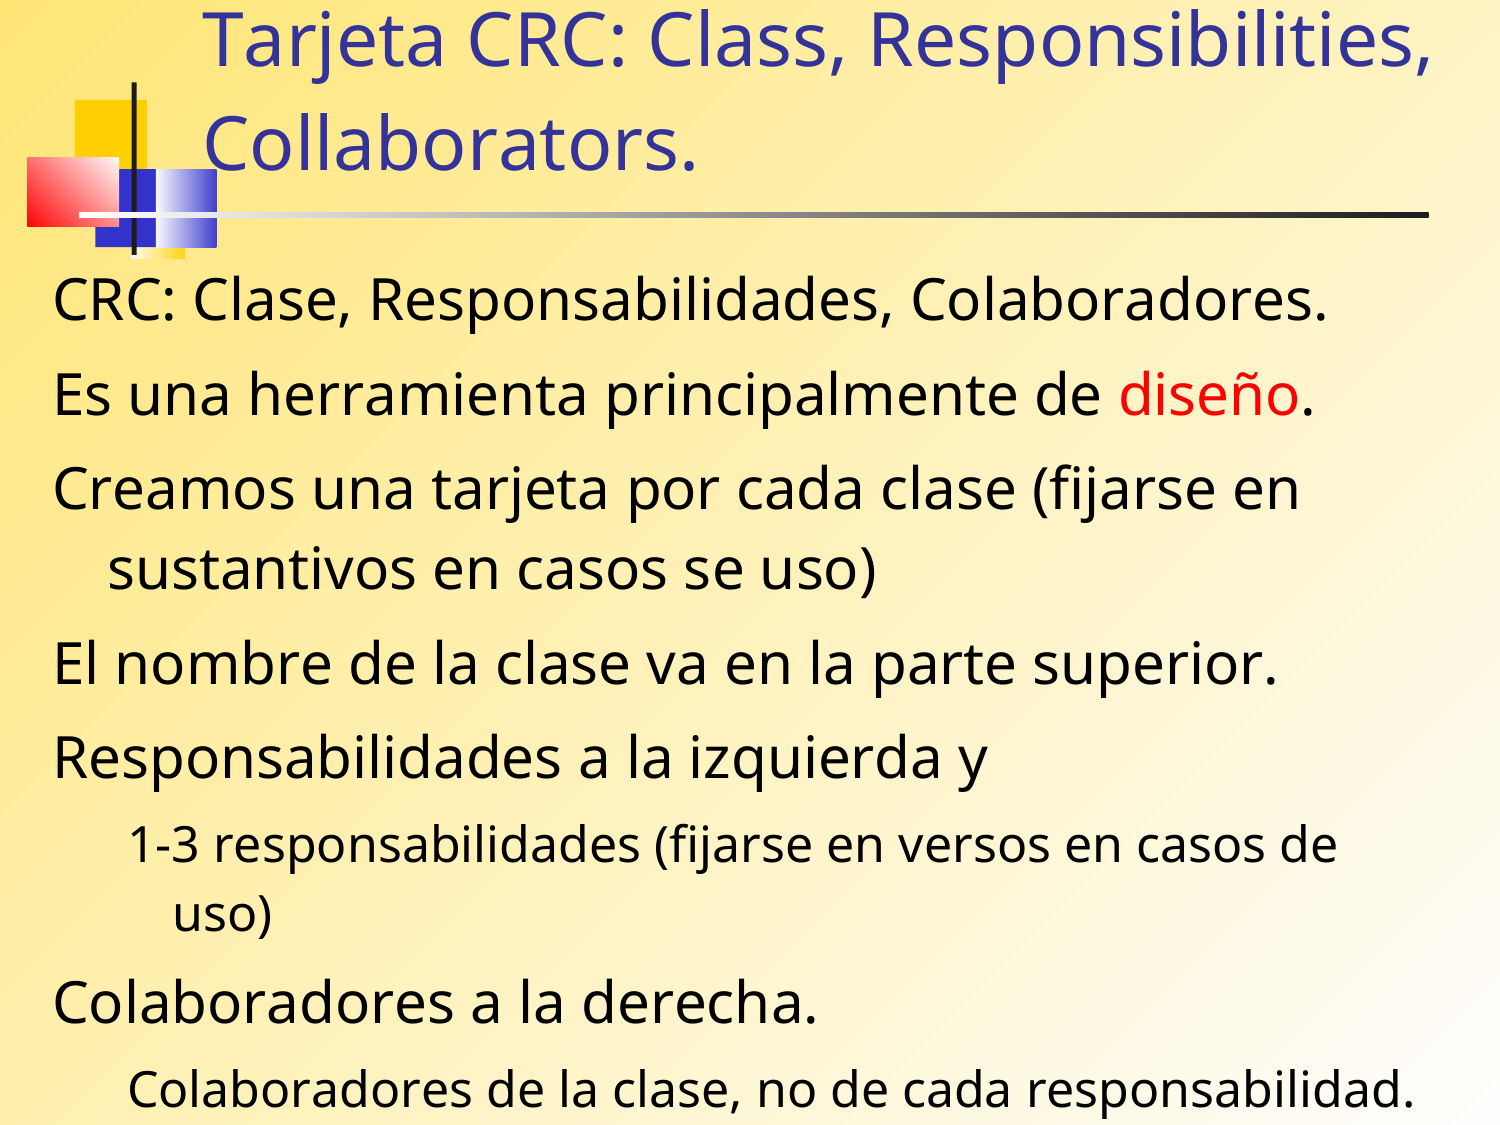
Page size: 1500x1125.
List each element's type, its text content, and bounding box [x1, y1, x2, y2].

title Tarjeta CRC: Class, Responsibilities, Collaborators. [187, 2, 1465, 200]
list CRC: Clase, Responsabilidades, Colaboradores. Es una herramienta principalmente de diseño. Creamos una tarjeta por cada clase (fijarse en sustantivos en casos se uso)‏ El nombre de la clase va en la parte superior. Responsabilidades a la izquierda y 1-3 responsabilidades (fijarse en versos en casos de uso)‏ Colaboradores a la derecha. Colaboradores de la clase, no de cada responsabilidad. [37, 249, 1462, 1097]
